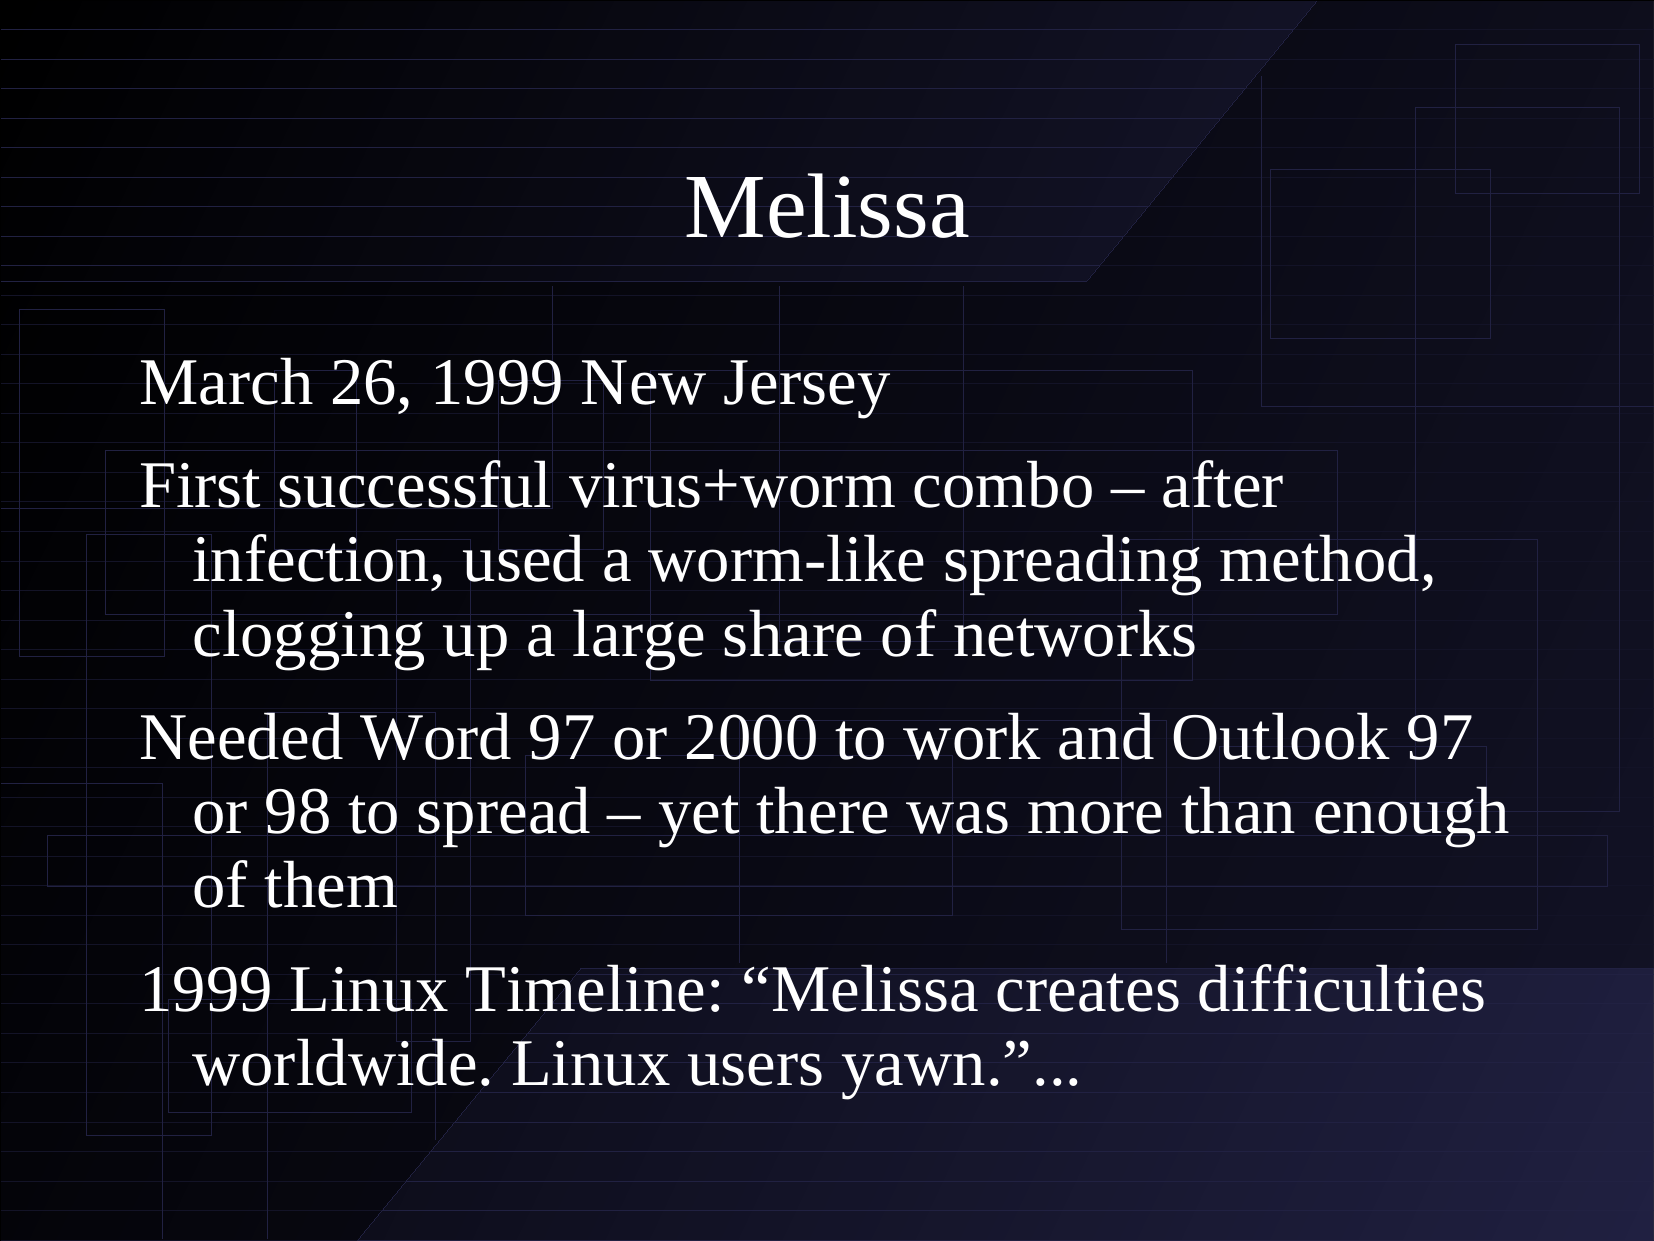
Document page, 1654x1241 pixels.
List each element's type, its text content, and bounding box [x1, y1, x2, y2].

list March 26, 1999 New Jersey First successful virus+worm combo – after infection, used a worm-like spreading method, clogging up a large share of networks Needed Word 97 or 2000 to work and Outlook 97 or 98 to spread – yet there was more than enough of them 1999 Linux Timeline: “Melissa creates difficulties worldwide. Linux users yawn.”... [121, 344, 1534, 1127]
title Melissa [121, 102, 1534, 311]
